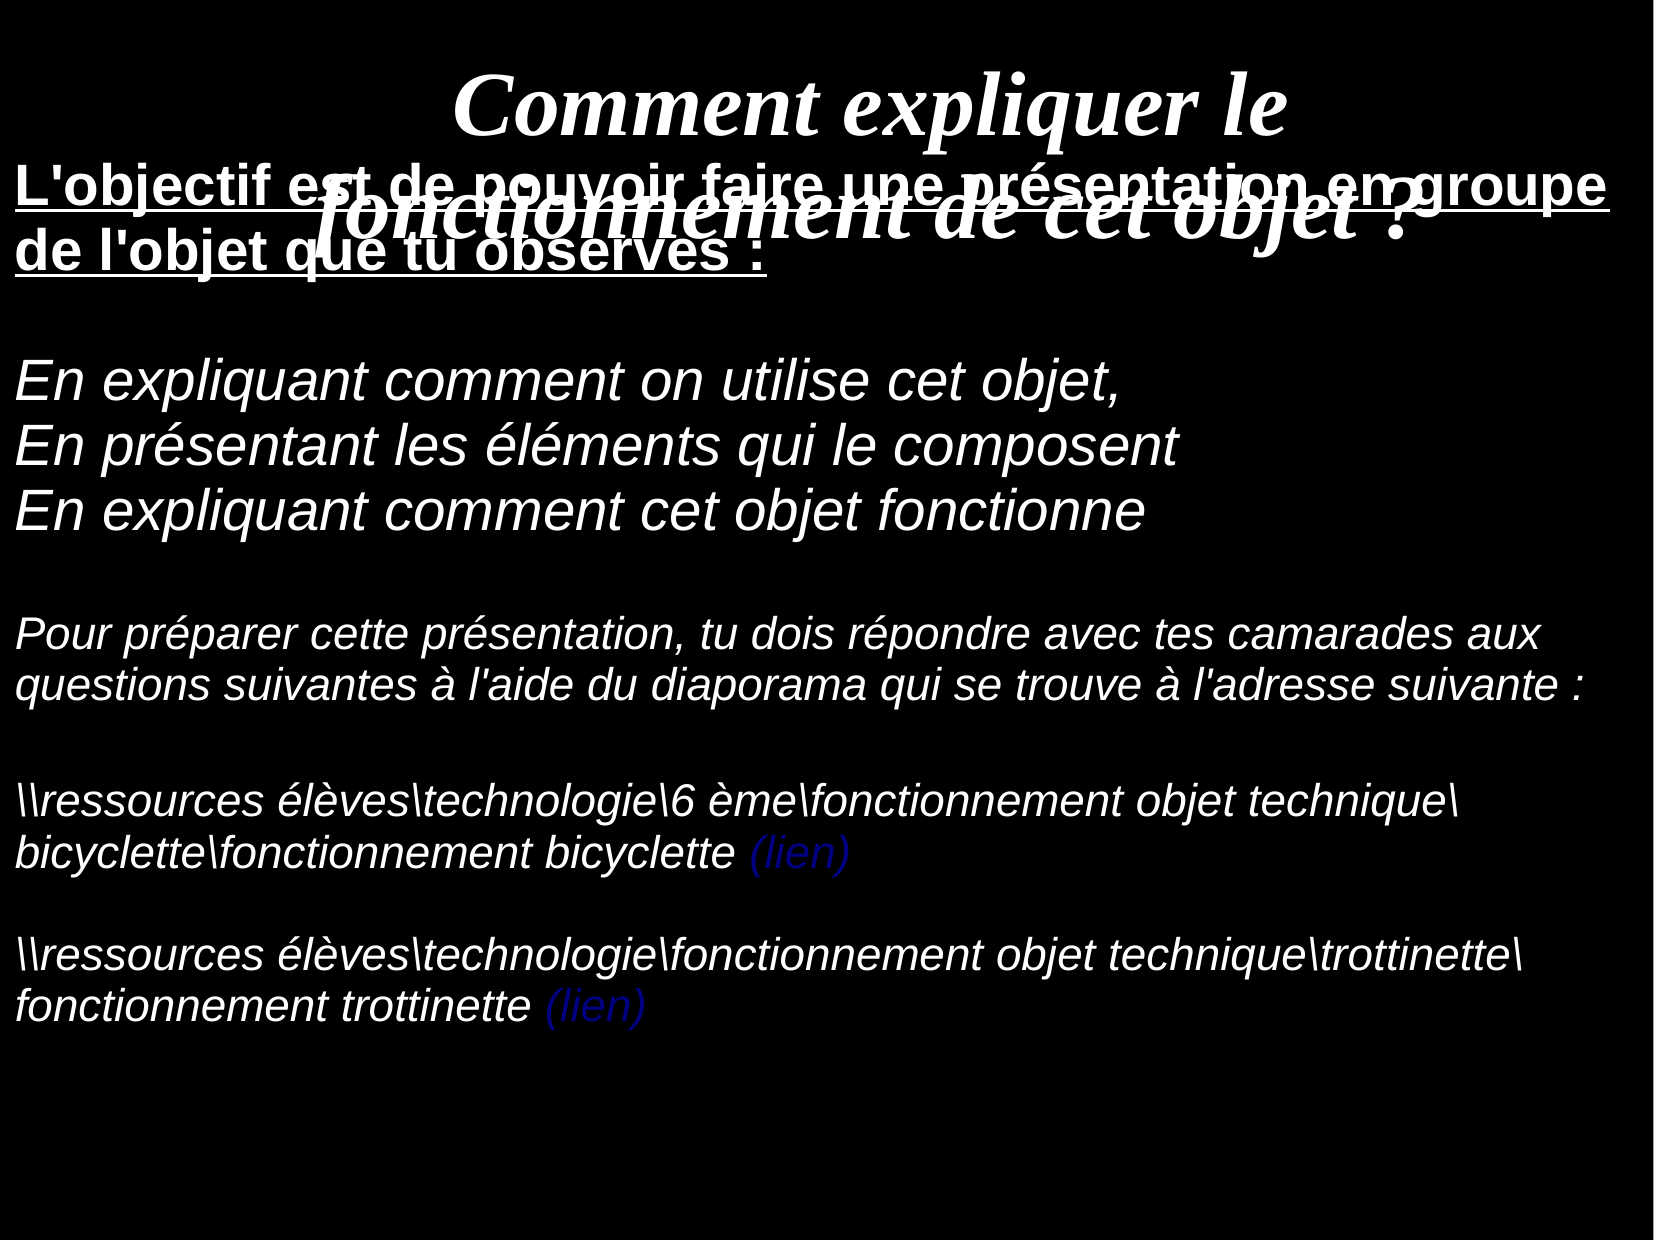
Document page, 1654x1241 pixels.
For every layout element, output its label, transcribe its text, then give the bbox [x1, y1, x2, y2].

text_box L'objectif est de pouvoir faire une présentation en groupe de l'objet que tu observes : En expliquant comment on utilise cet objet, En présentant les éléments qui le composent En expliquant comment cet objet fonctionne Pour préparer cette présentation, tu dois répondre avec tes camarades aux questions suivantes à l'aide du diaporama qui se trouve à l'adresse suivante : \\ressources élèves\technologie\6 ème\fonctionnement objet technique\bicyclette\fonctionnement bicyclette (lien) \\ressources élèves\technologie\fonctionnement objet technique\trottinette\fonctionnement trottinette (lien) [0, 145, 1654, 1241]
text_box Comment expliquer le fonctionnement de cet objet ? [295, 46, 1447, 145]
